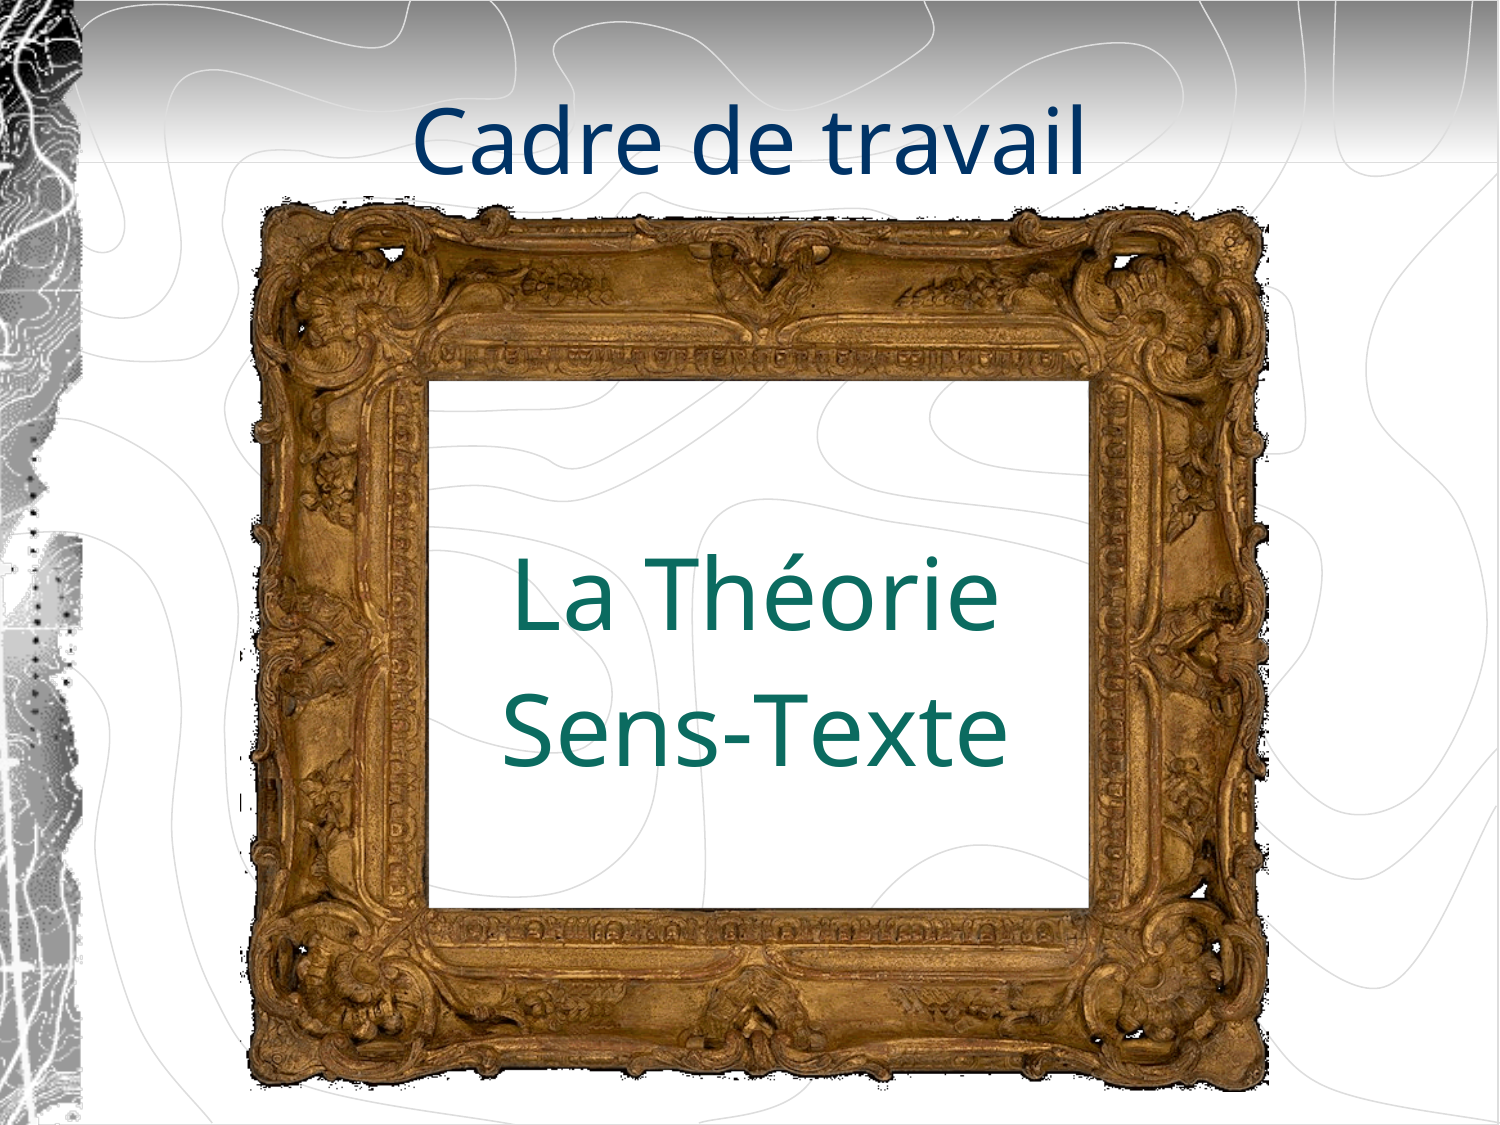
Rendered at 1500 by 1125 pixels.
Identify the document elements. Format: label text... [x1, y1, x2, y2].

picture [240, 196, 1269, 1092]
text_box La Théorie Sens-Texte [466, 515, 1046, 804]
title Cadre de travail [75, 45, 1426, 233]
